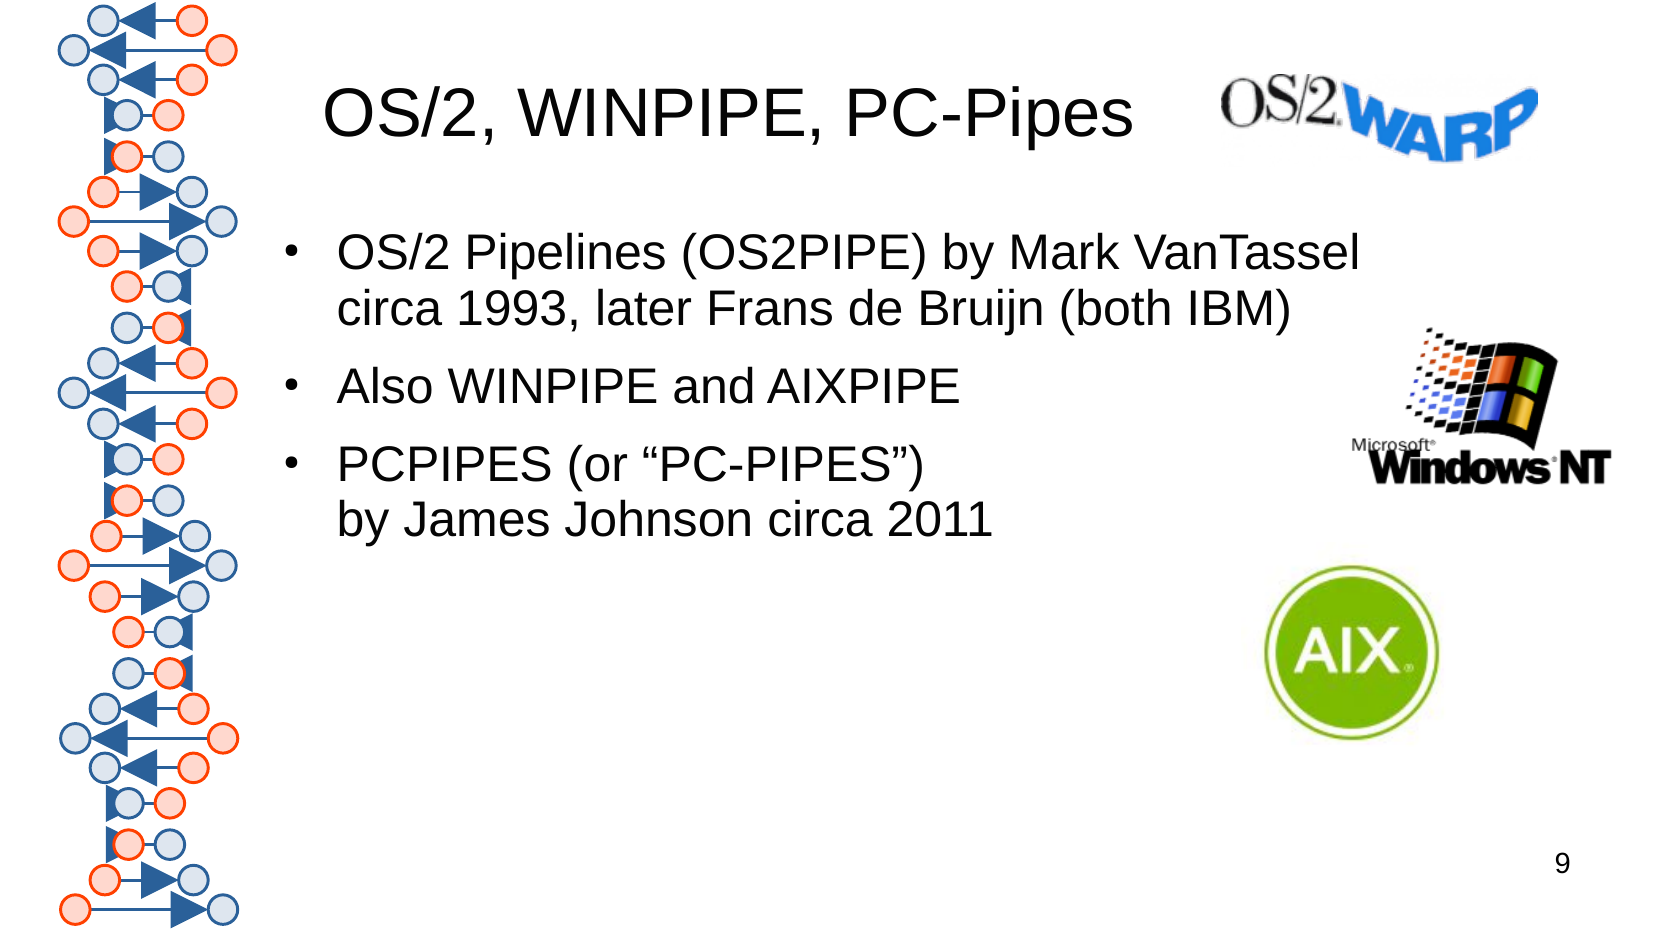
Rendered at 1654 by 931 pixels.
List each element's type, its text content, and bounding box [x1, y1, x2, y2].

picture [1241, 542, 1463, 764]
title OS/2, WINPIPE, PC-Pipes [265, 35, 1595, 189]
list OS/2 Pipelines (OS2PIPE) by Mark VanTassel circa 1993, later Frans de Bruijn (both IBM) Also WINPIPE and AIXPIPE PCPIPES (or “PC-PIPES”) by James Johnson circa 2011 [265, 224, 1595, 764]
picture [1350, 325, 1615, 488]
